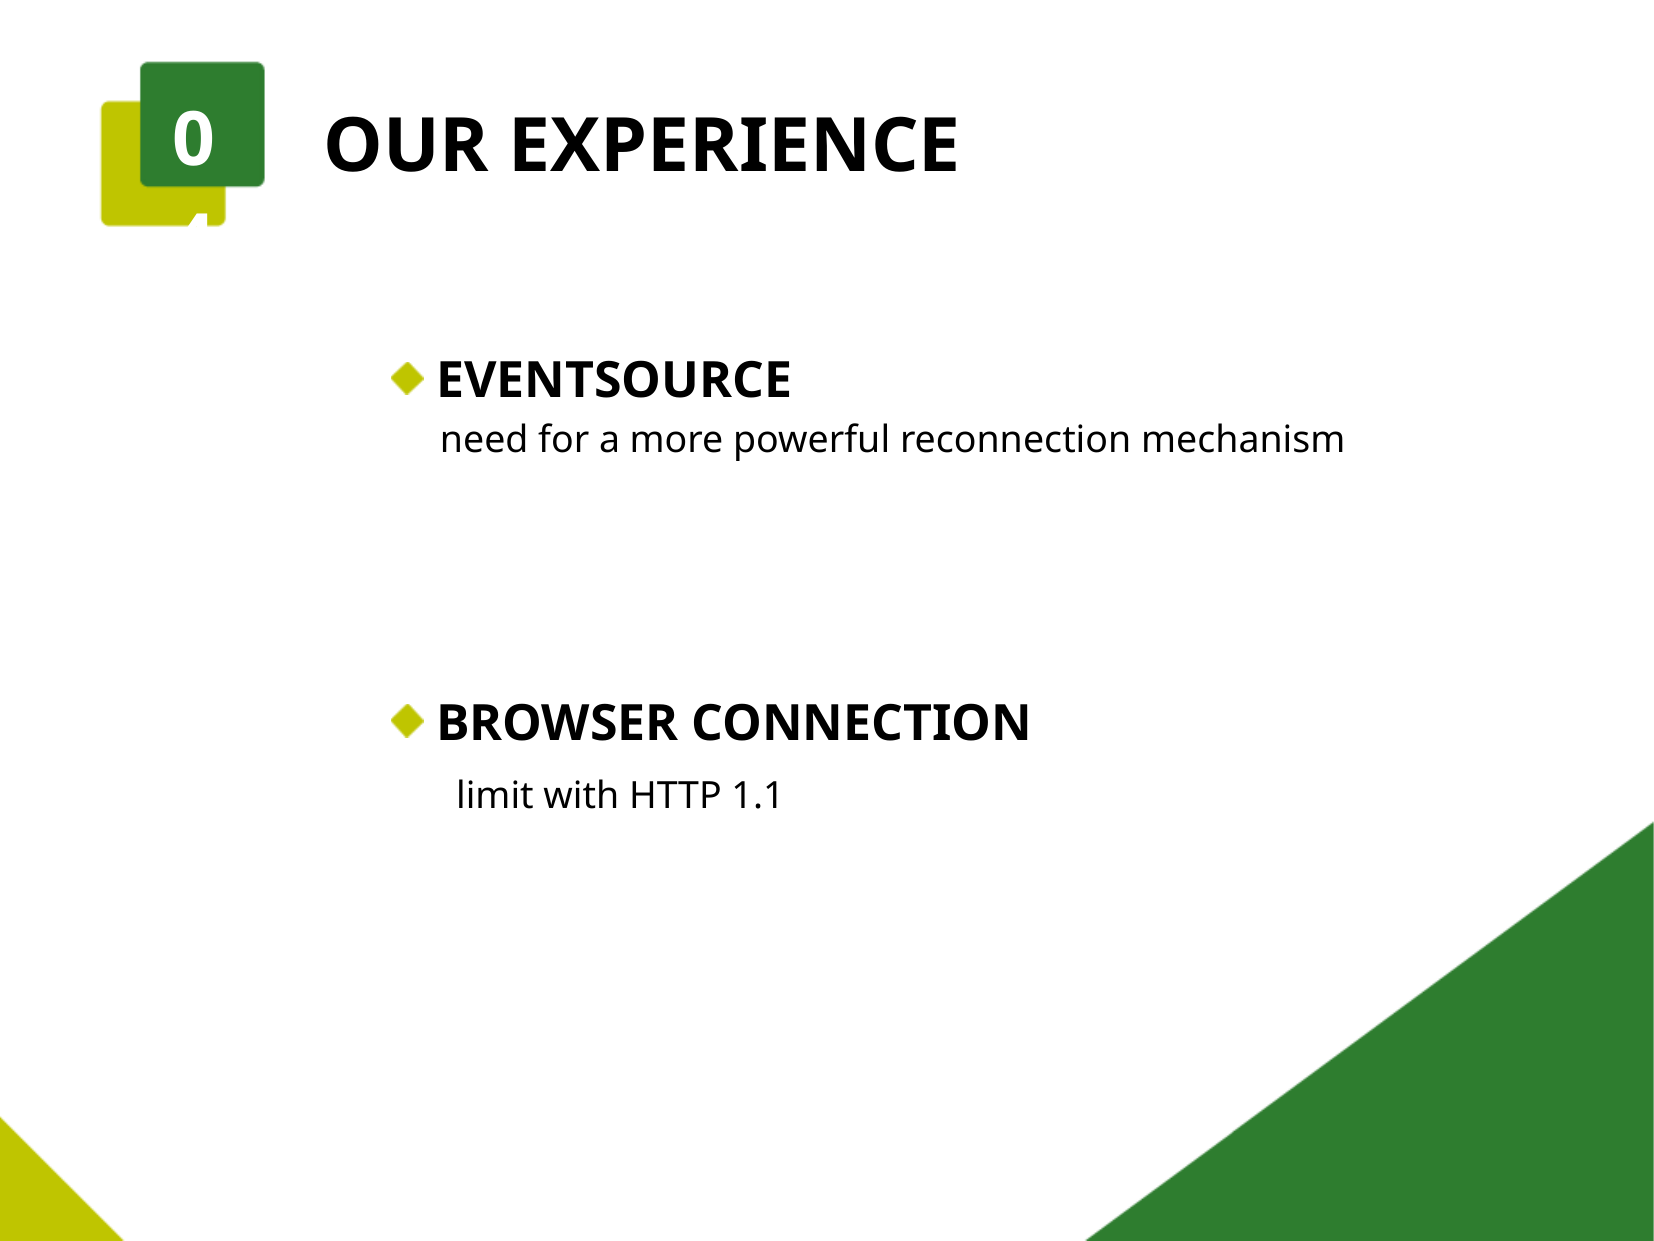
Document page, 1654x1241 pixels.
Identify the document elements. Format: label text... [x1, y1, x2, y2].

text_box Eventsource need for a more powerful reconnection mechanism [376, 336, 1453, 548]
text_box Browser connection limit with HTTP 1.1 [376, 679, 1453, 863]
picture [0, 0, 1654, 1241]
text_box 04 [157, 78, 260, 178]
text_box OUR EXPERIENCE [308, 84, 1123, 268]
